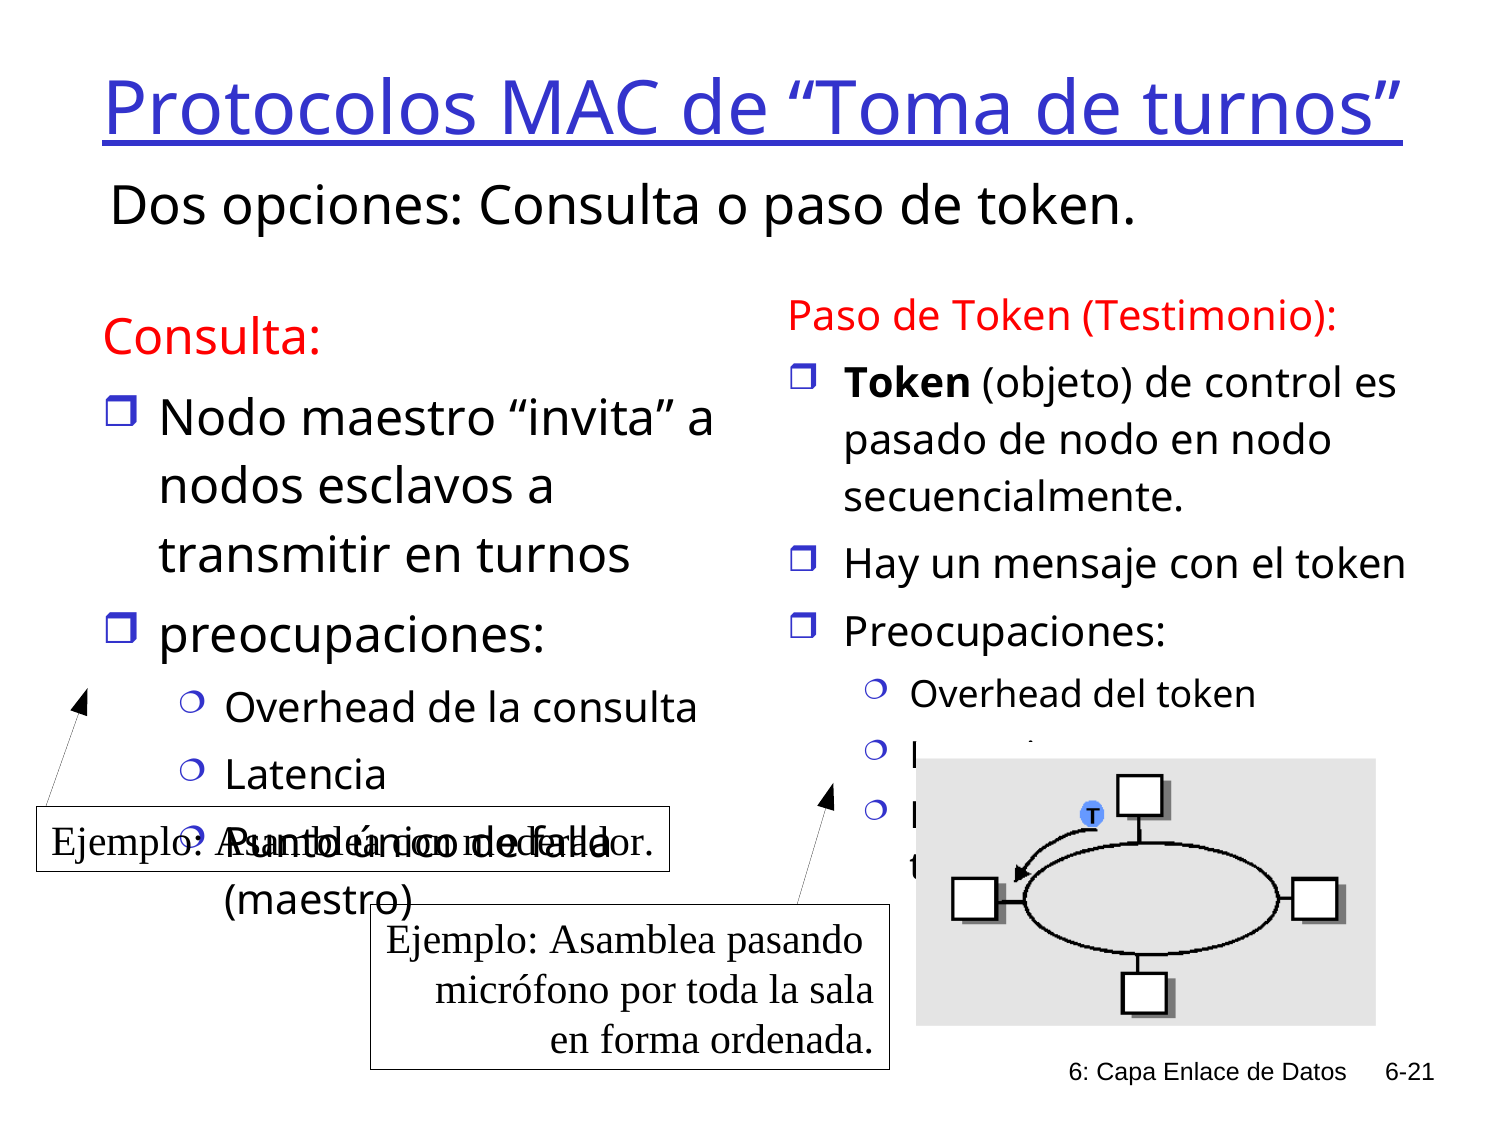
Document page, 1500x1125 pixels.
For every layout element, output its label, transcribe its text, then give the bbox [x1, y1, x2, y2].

text_box Dos opciones: Consulta o paso de token. [94, 170, 1195, 251]
list Consulta: Nodo maestro “invita” a nodos esclavos a transmitir en turnos preocupaciones: Overhead de la consulta Latencia Punto único de falla (maestro) [87, 293, 741, 1027]
text_box Ejemplo: Asamblea pasando micrófono por toda la sala en forma ordenada. [370, 904, 890, 1070]
title Protocolos MAC de “Toma de turnos” [87, 23, 1426, 188]
picture [916, 742, 1377, 1027]
text_box Ejemplo: Asamblea con moderador. [36, 806, 670, 872]
list Paso de Token (Testimonio): Token (objeto) de control es pasado de nodo en nodo secuencialmente. Hay un mensaje con el token Preocupaciones: Overhead del token Latencia Punto único de falla (el token) [772, 277, 1426, 1027]
